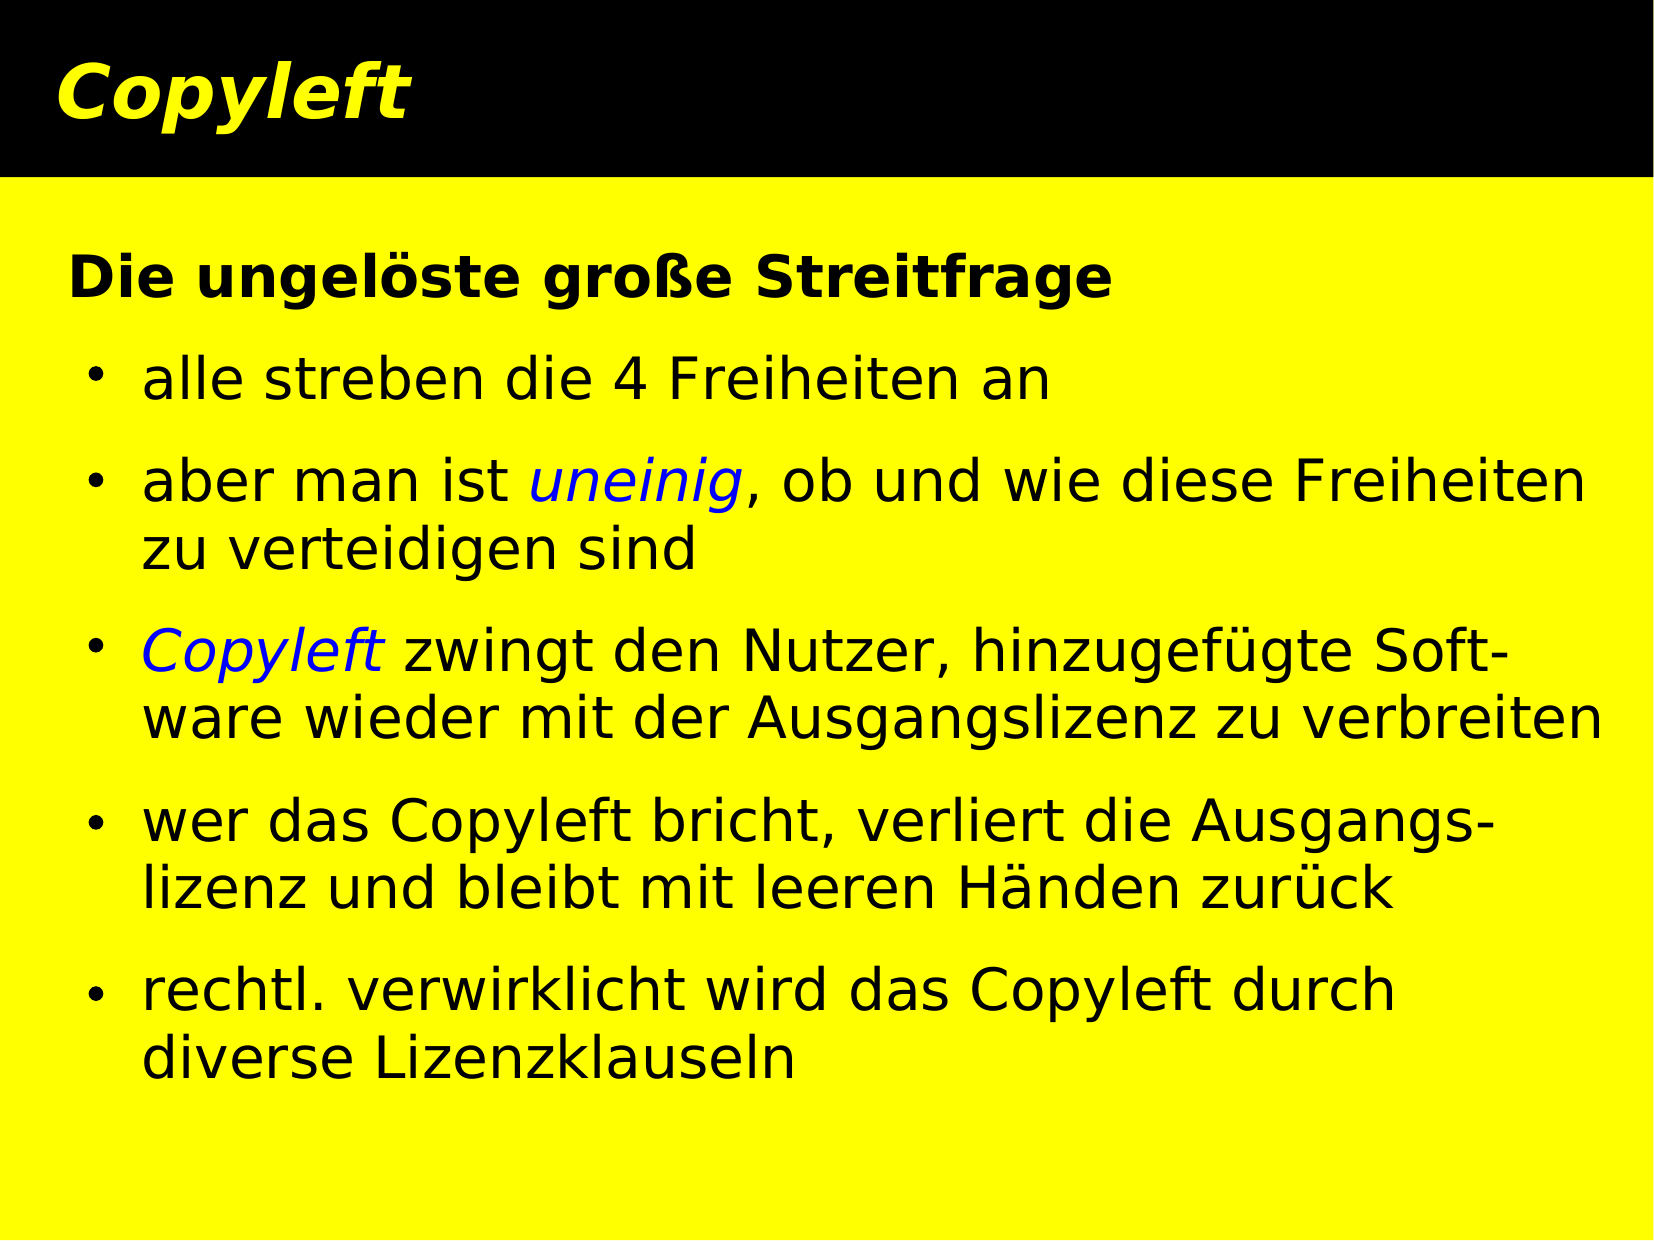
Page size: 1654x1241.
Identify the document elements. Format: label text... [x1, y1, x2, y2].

text_box Die ungelöste große Streitfrage alle streben die 4 Freiheiten an aber man ist uneinig, ob und wie diese Freiheiten zu verteidigen sind Copyleft zwingt den Nutzer, hinzugefügte Soft- ware wieder mit der Ausgangslizenz zu verbreiten wer das Copyleft bricht, verliert die Ausgangs- lizenz und bleibt mit leeren Händen zurück rechtl. verwirklicht wird das Copyleft durch diverse Lizenzklauseln [53, 236, 1623, 1100]
text_box Copyleft [41, 41, 419, 144]
text_box [0, 0, 1654, 1241]
